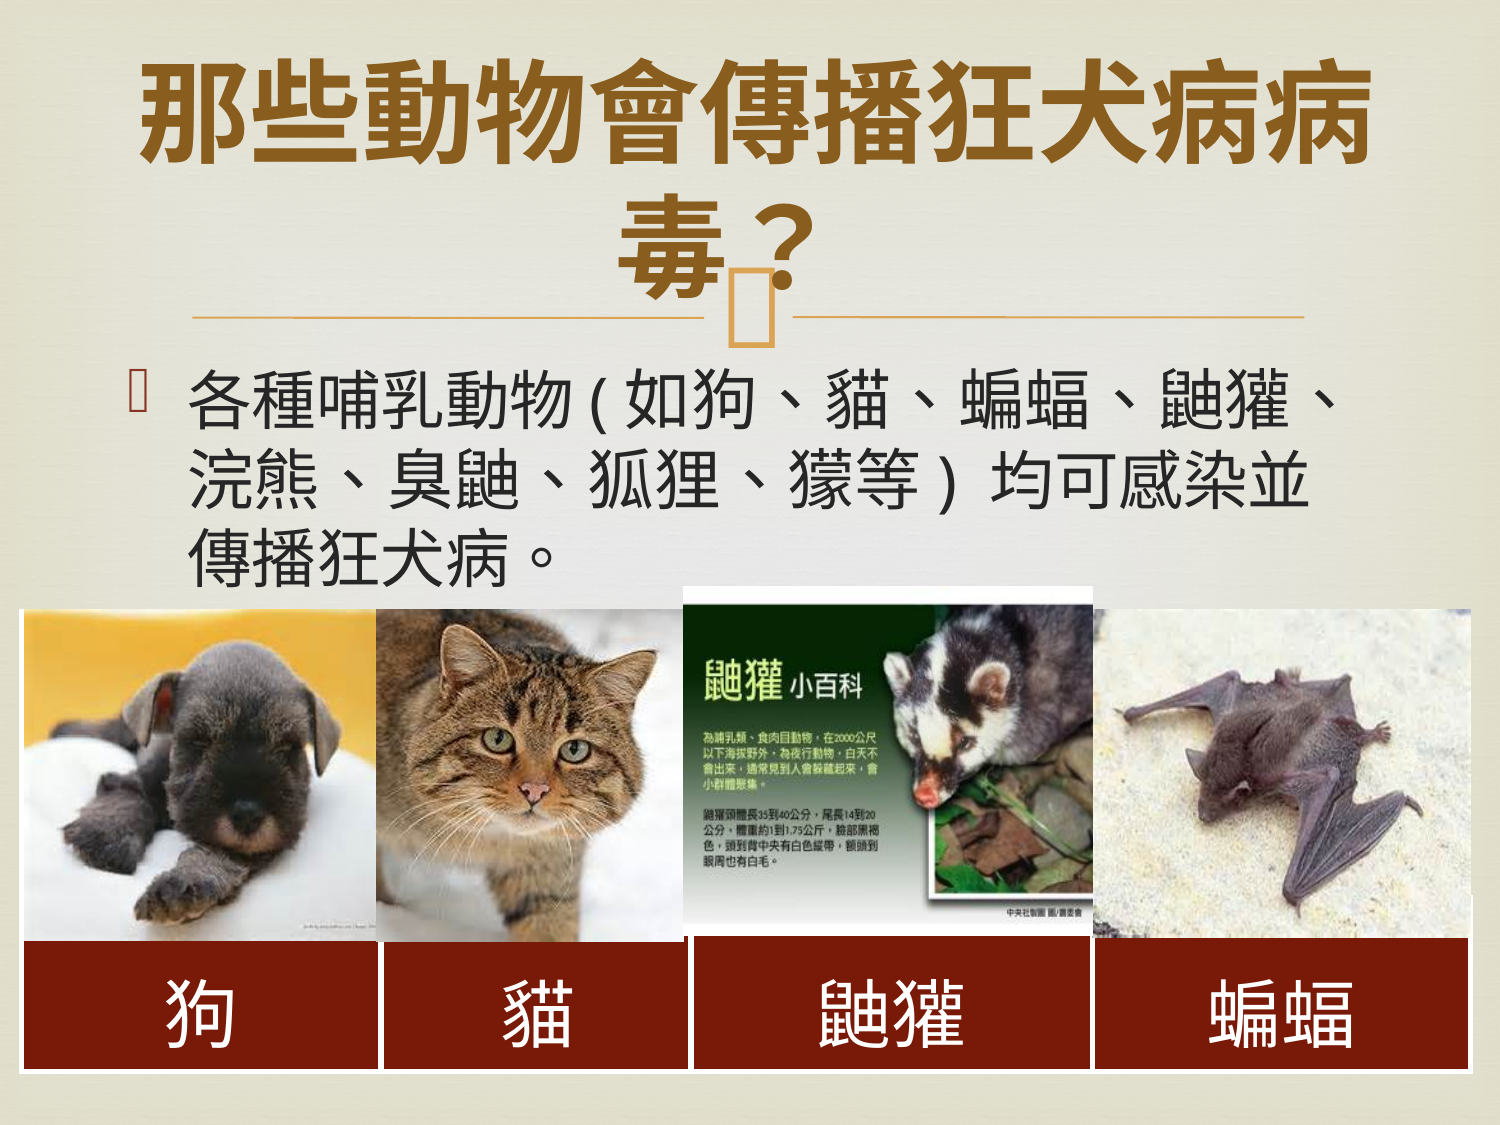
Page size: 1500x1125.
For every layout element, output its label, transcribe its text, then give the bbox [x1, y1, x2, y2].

table_cell 鼬獾 [694, 936, 1090, 1069]
picture [24, 586, 1471, 942]
table_cell 貓 [384, 936, 688, 1069]
table_cell 蝙蝠 [1095, 938, 1468, 1069]
title 那些動物會傳播狂犬病病毒？ [64, 90, 1447, 263]
list 各種哺乳動物(如狗、貓、蝙蝠、鼬獾、浣熊、臭鼬、狐狸、獴等) 均可感染並傳播狂犬病。 [112, 350, 1383, 609]
table_cell 狗 [24, 941, 378, 1069]
